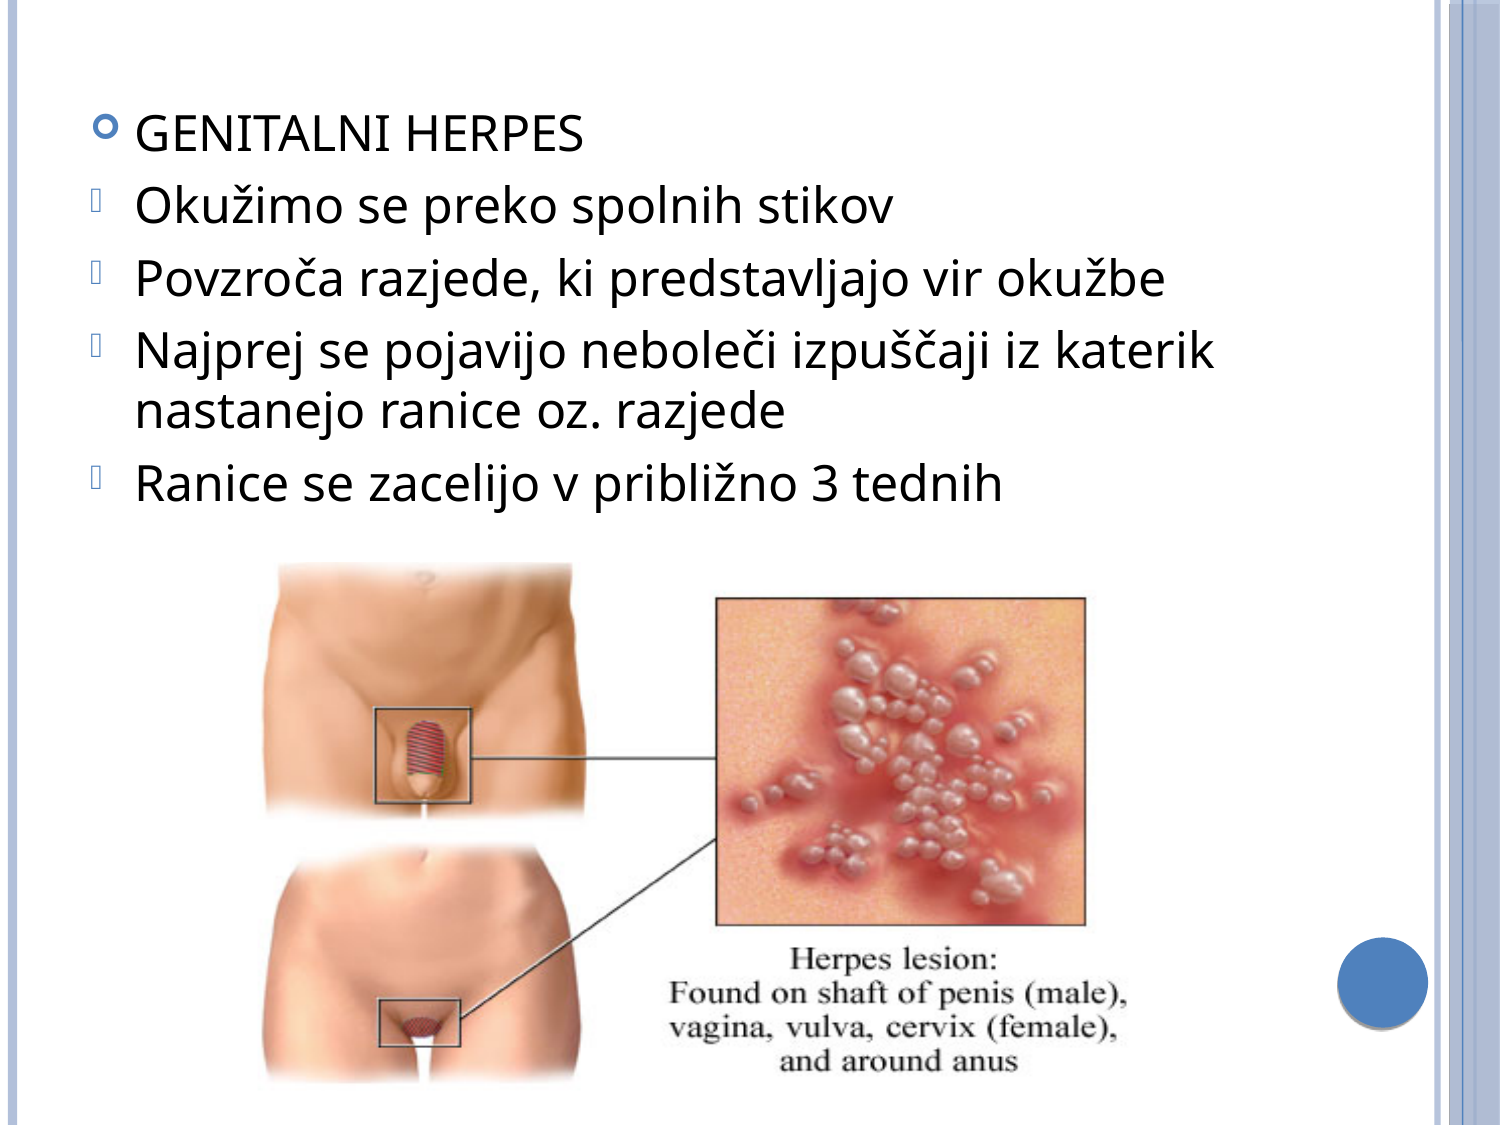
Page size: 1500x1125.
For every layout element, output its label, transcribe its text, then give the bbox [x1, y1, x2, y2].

picture [210, 562, 1137, 1098]
list GENITALNI HERPES Okužimo se preko spolnih stikov Povzroča razjede, ki predstavljajo vir okužbe Najprej se pojavijo neboleči izpuščaji iz katerik nastanejo ranice oz. razjede Ranice se zacelijo v približno 3 tednih [75, 93, 1300, 1062]
